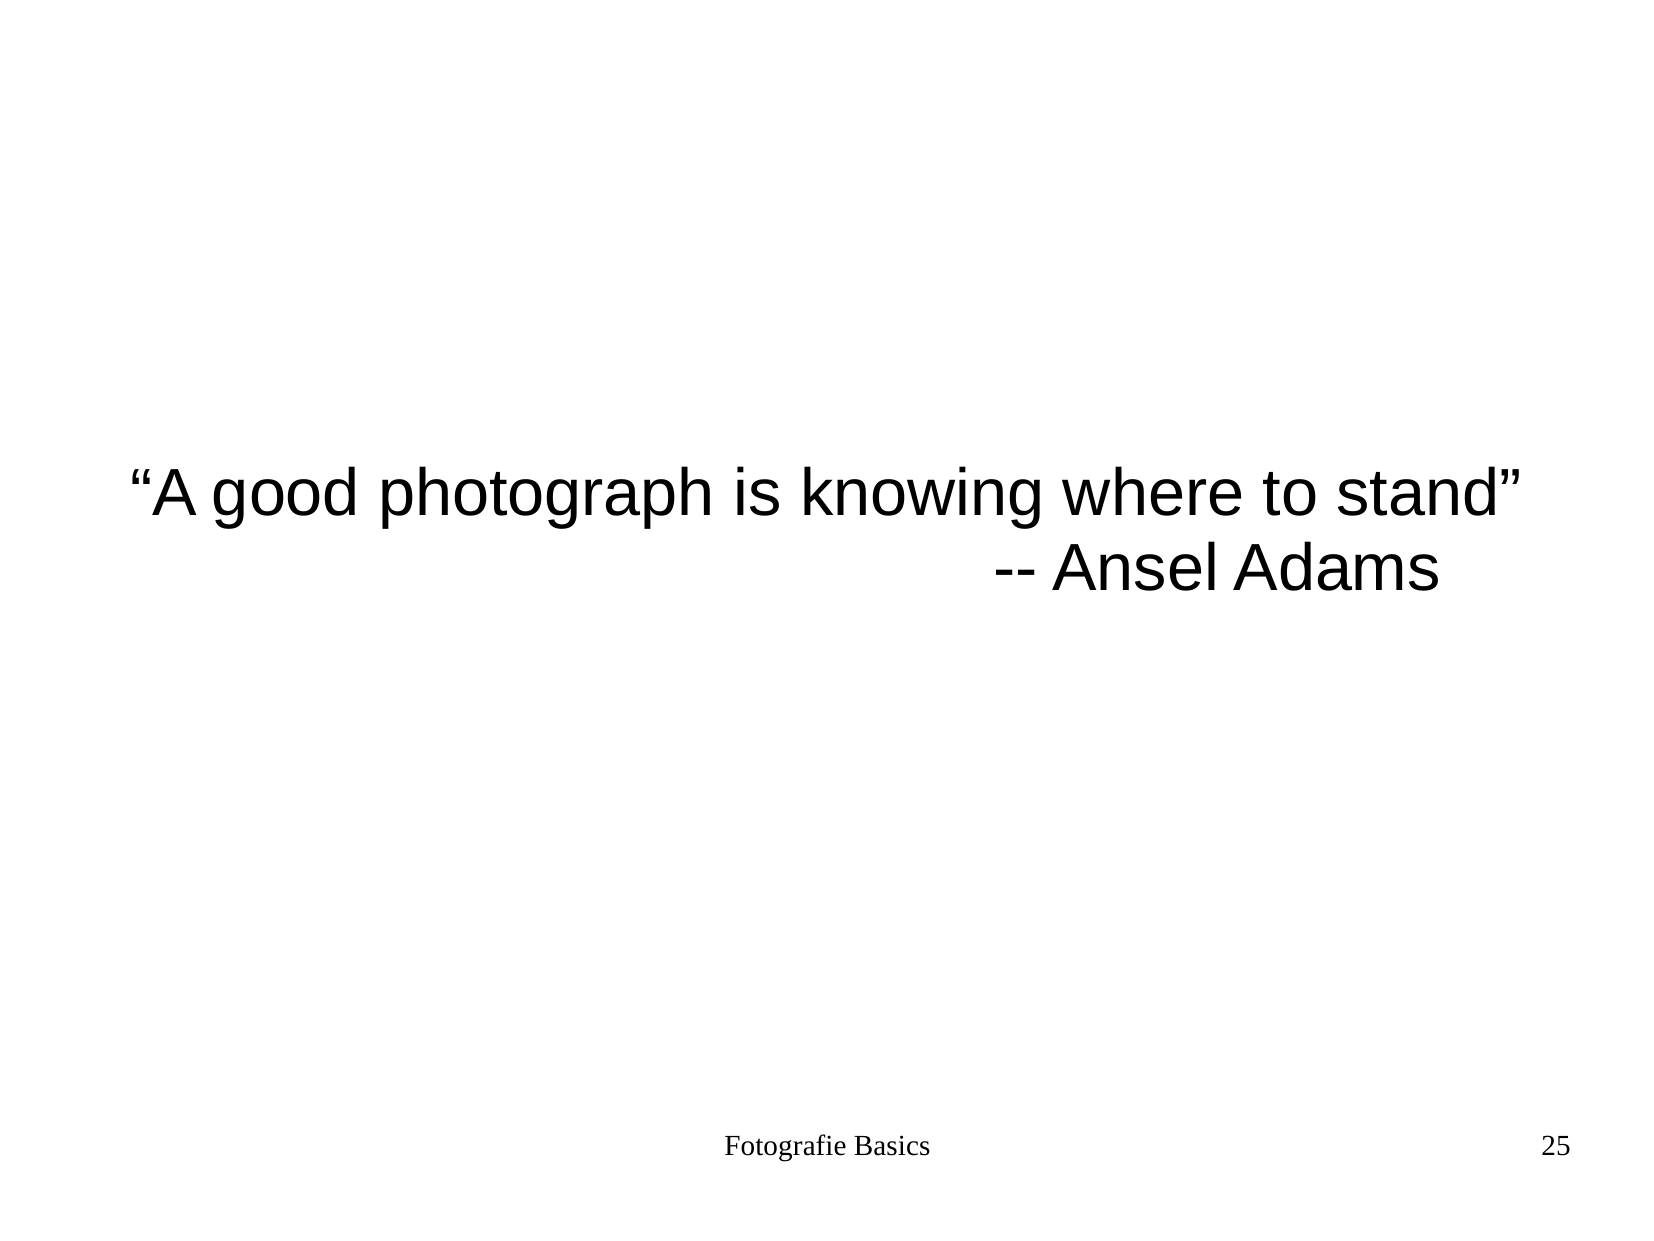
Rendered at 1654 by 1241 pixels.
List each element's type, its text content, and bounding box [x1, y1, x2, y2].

subtitle “A good photograph is knowing where to stand” -- Ansel Adams [82, 49, 1571, 1010]
